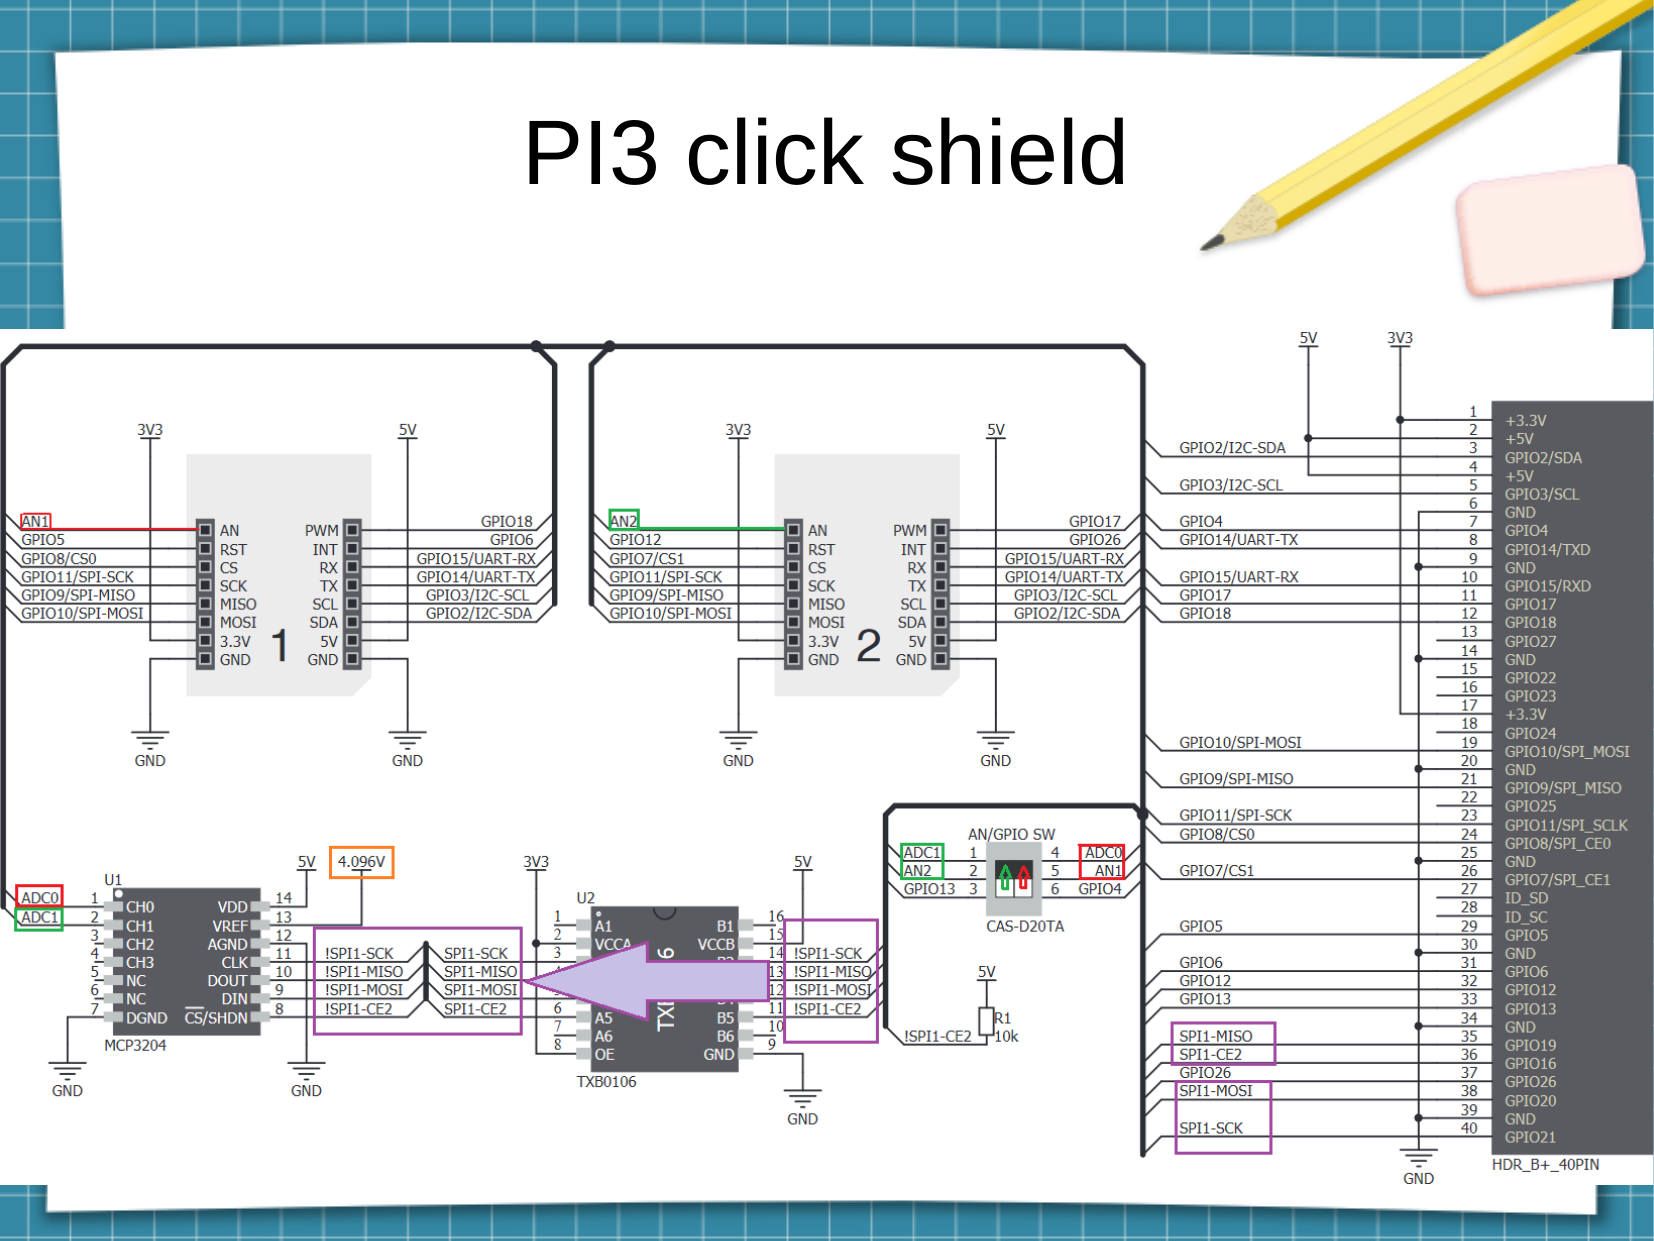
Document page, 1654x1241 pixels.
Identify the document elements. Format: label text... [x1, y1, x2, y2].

picture [0, 0, 1654, 1241]
title PI3 click shield [82, 49, 1571, 257]
